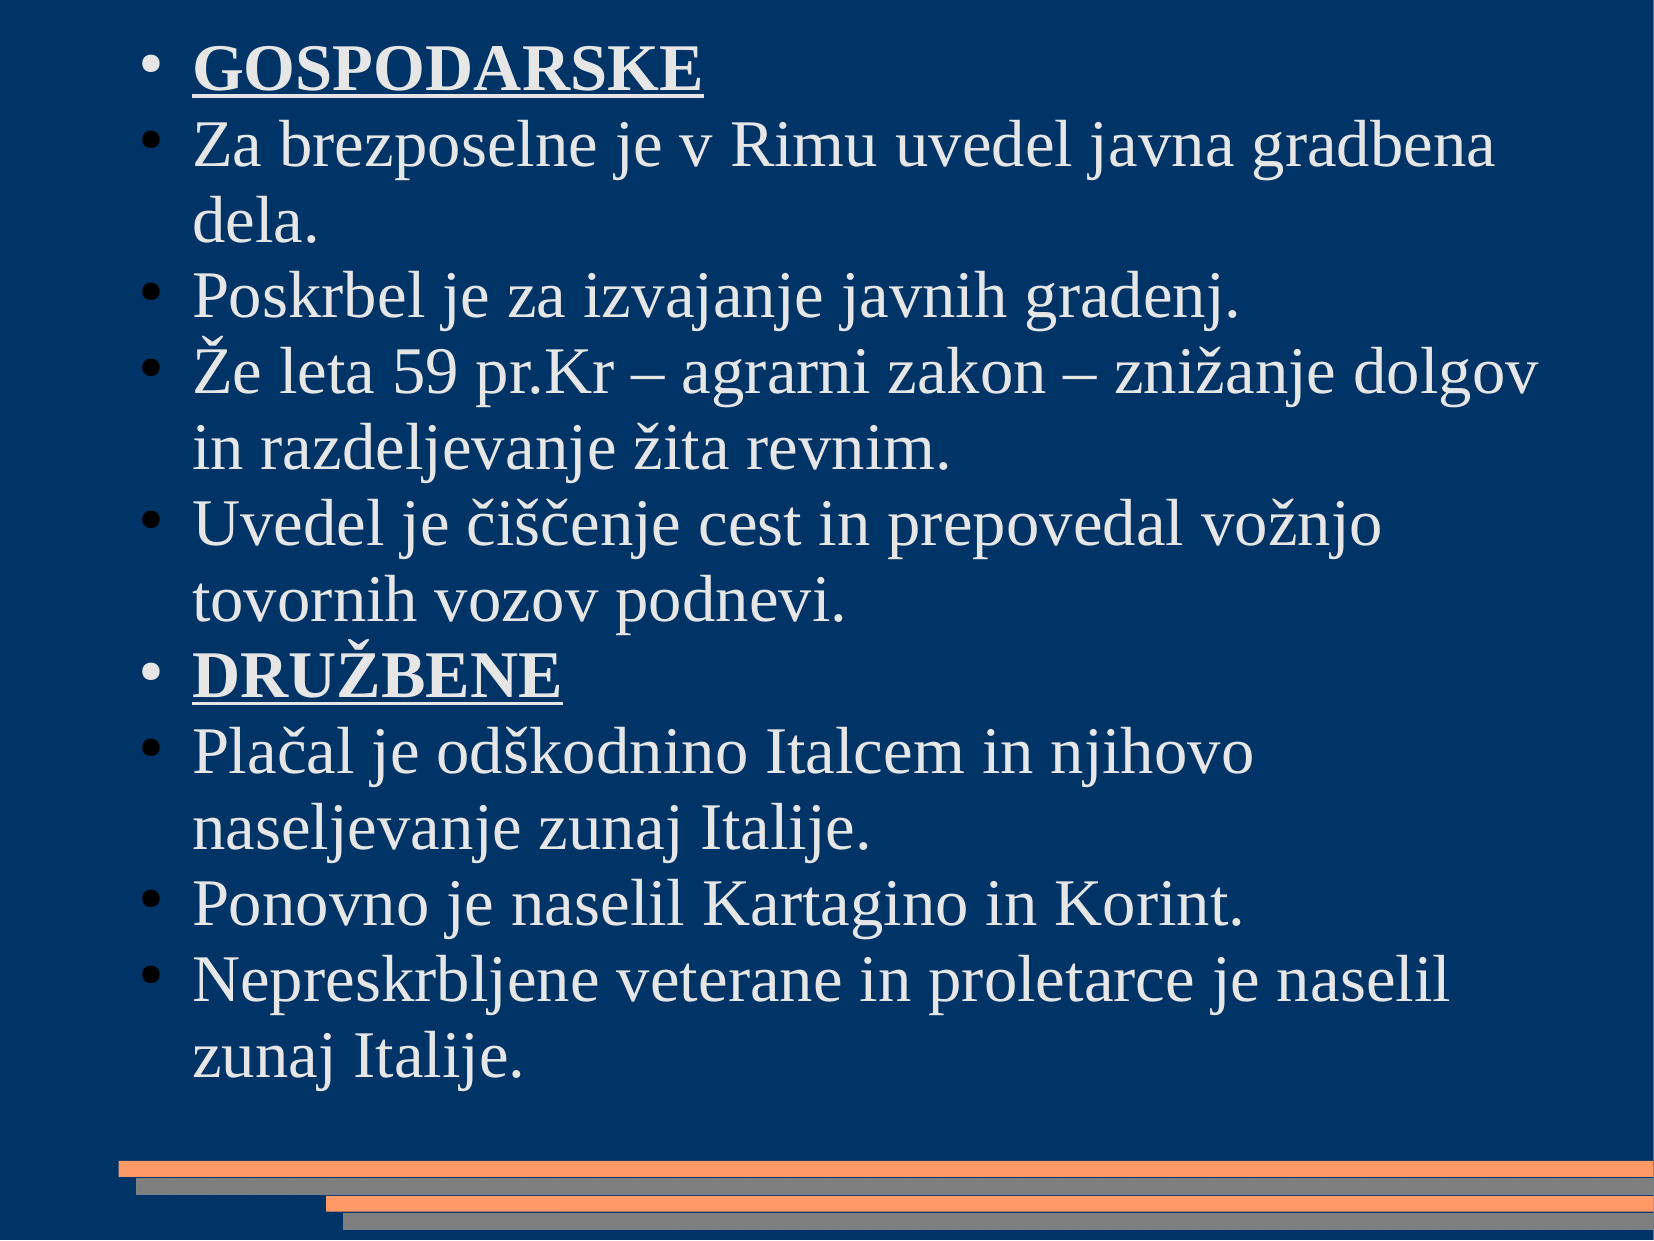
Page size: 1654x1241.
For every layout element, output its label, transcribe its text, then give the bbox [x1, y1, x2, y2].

list GOSPODARSKE Za brezposelne je v Rimu uvedel javna gradbena dela. Poskrbel je za izvajanje javnih gradenj. Že leta 59 pr.Kr – agrarni zakon – znižanje dolgov in razdeljevanje žita revnim. Uvedel je čiščenje cest in prepovedal vožnjo tovornih vozov podnevi. DRUŽBENE Plačal je odškodnino Italcem in njihovo naseljevanje zunaj Italije. Ponovno je naselil Kartagino in Korint. Nepreskrbljene veterane in proletarce je naselil zunaj Italije. [121, 29, 1561, 1093]
